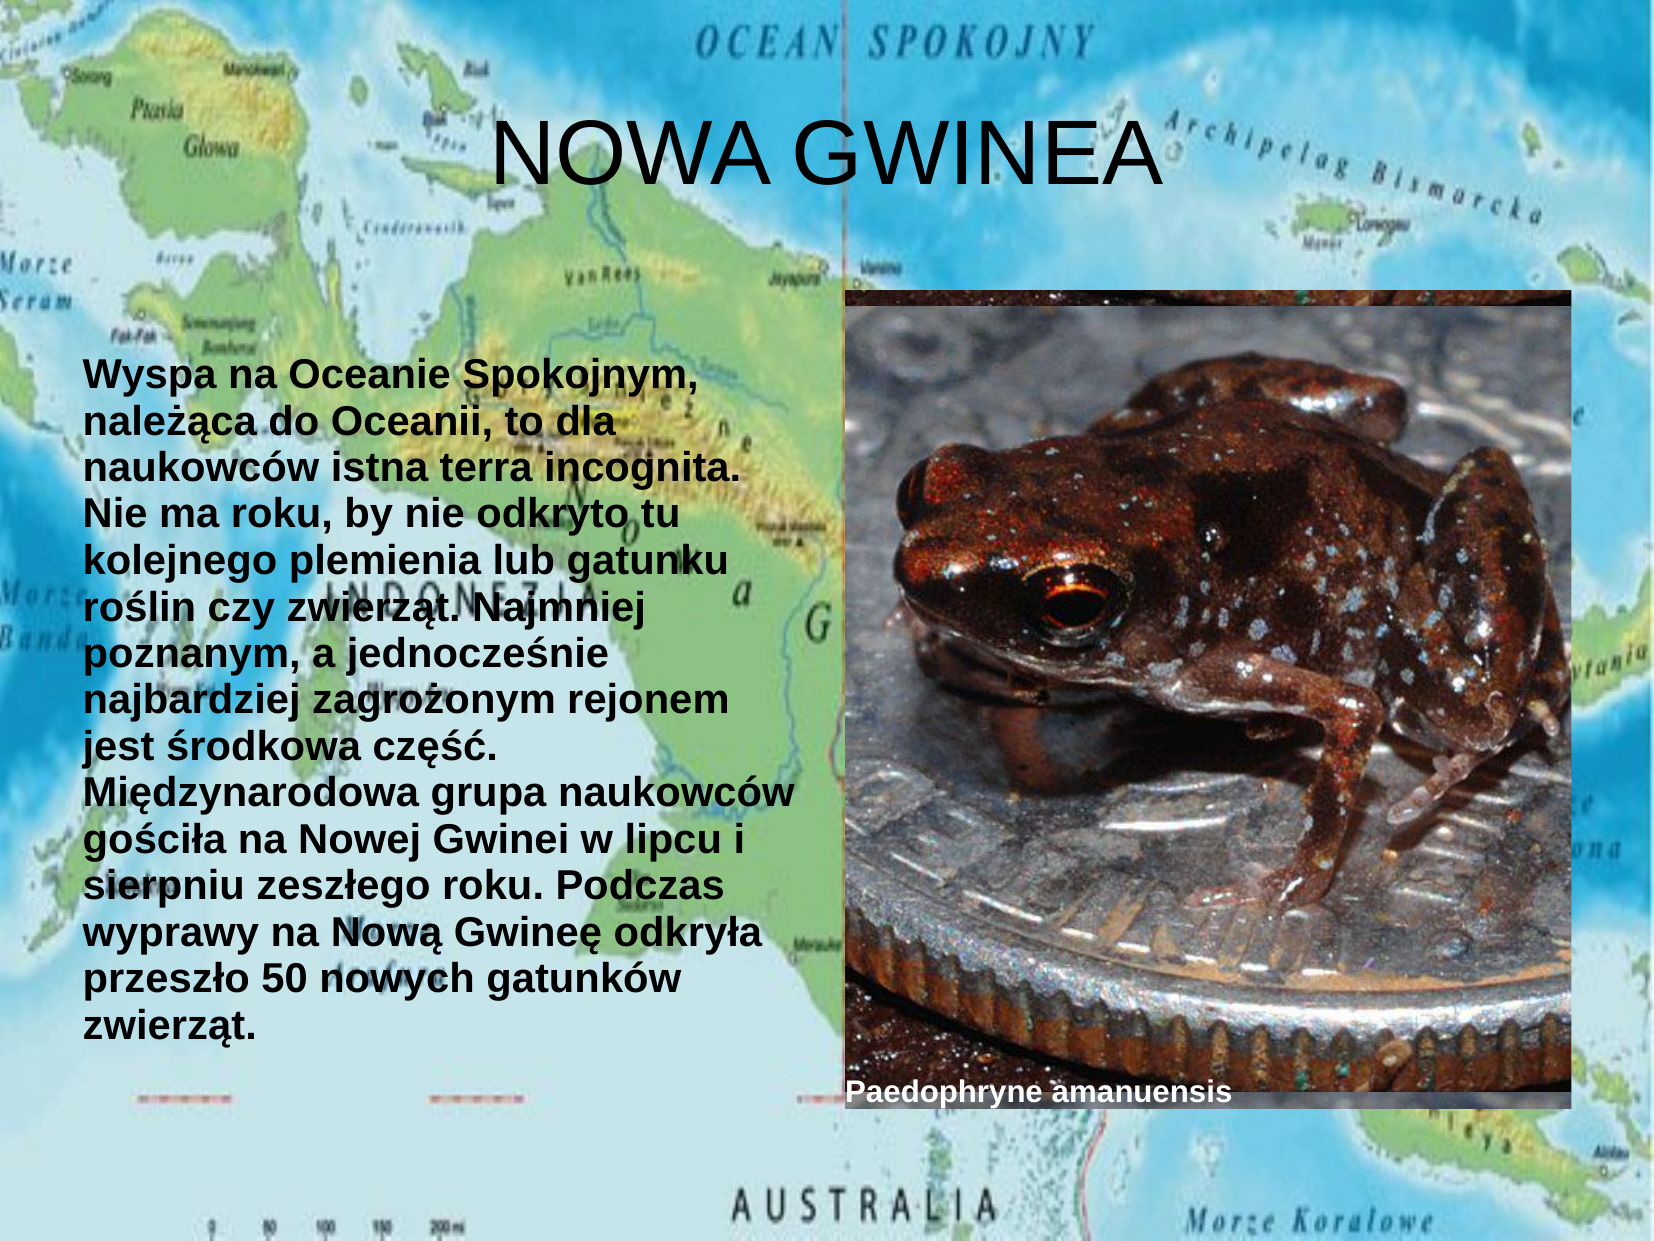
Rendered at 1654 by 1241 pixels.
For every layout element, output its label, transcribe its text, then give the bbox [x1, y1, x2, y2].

list Paedophryne amanuensis [845, 290, 1572, 1109]
list Wyspa na Oceanie Spokojnym, należąca do Oceanii, to dla naukowców istna terra incognita. Nie ma roku, by nie odkryto tu kolejnego plemienia lub gatunku roślin czy zwierząt. Najmniej poznanym, a jednocześnie najbardziej zagrożonym rejonem jest środkowa część. Międzynarodowa grupa naukowców gościła na Nowej Gwinei w lipcu i sierpniu zeszłego roku. Podczas wyprawy na Nową Gwineę odkryła przeszło 50 nowych gatunków zwierząt. [82, 290, 809, 1109]
picture [0, 0, 1654, 1241]
title NOWA GWINEA [82, 49, 1571, 257]
